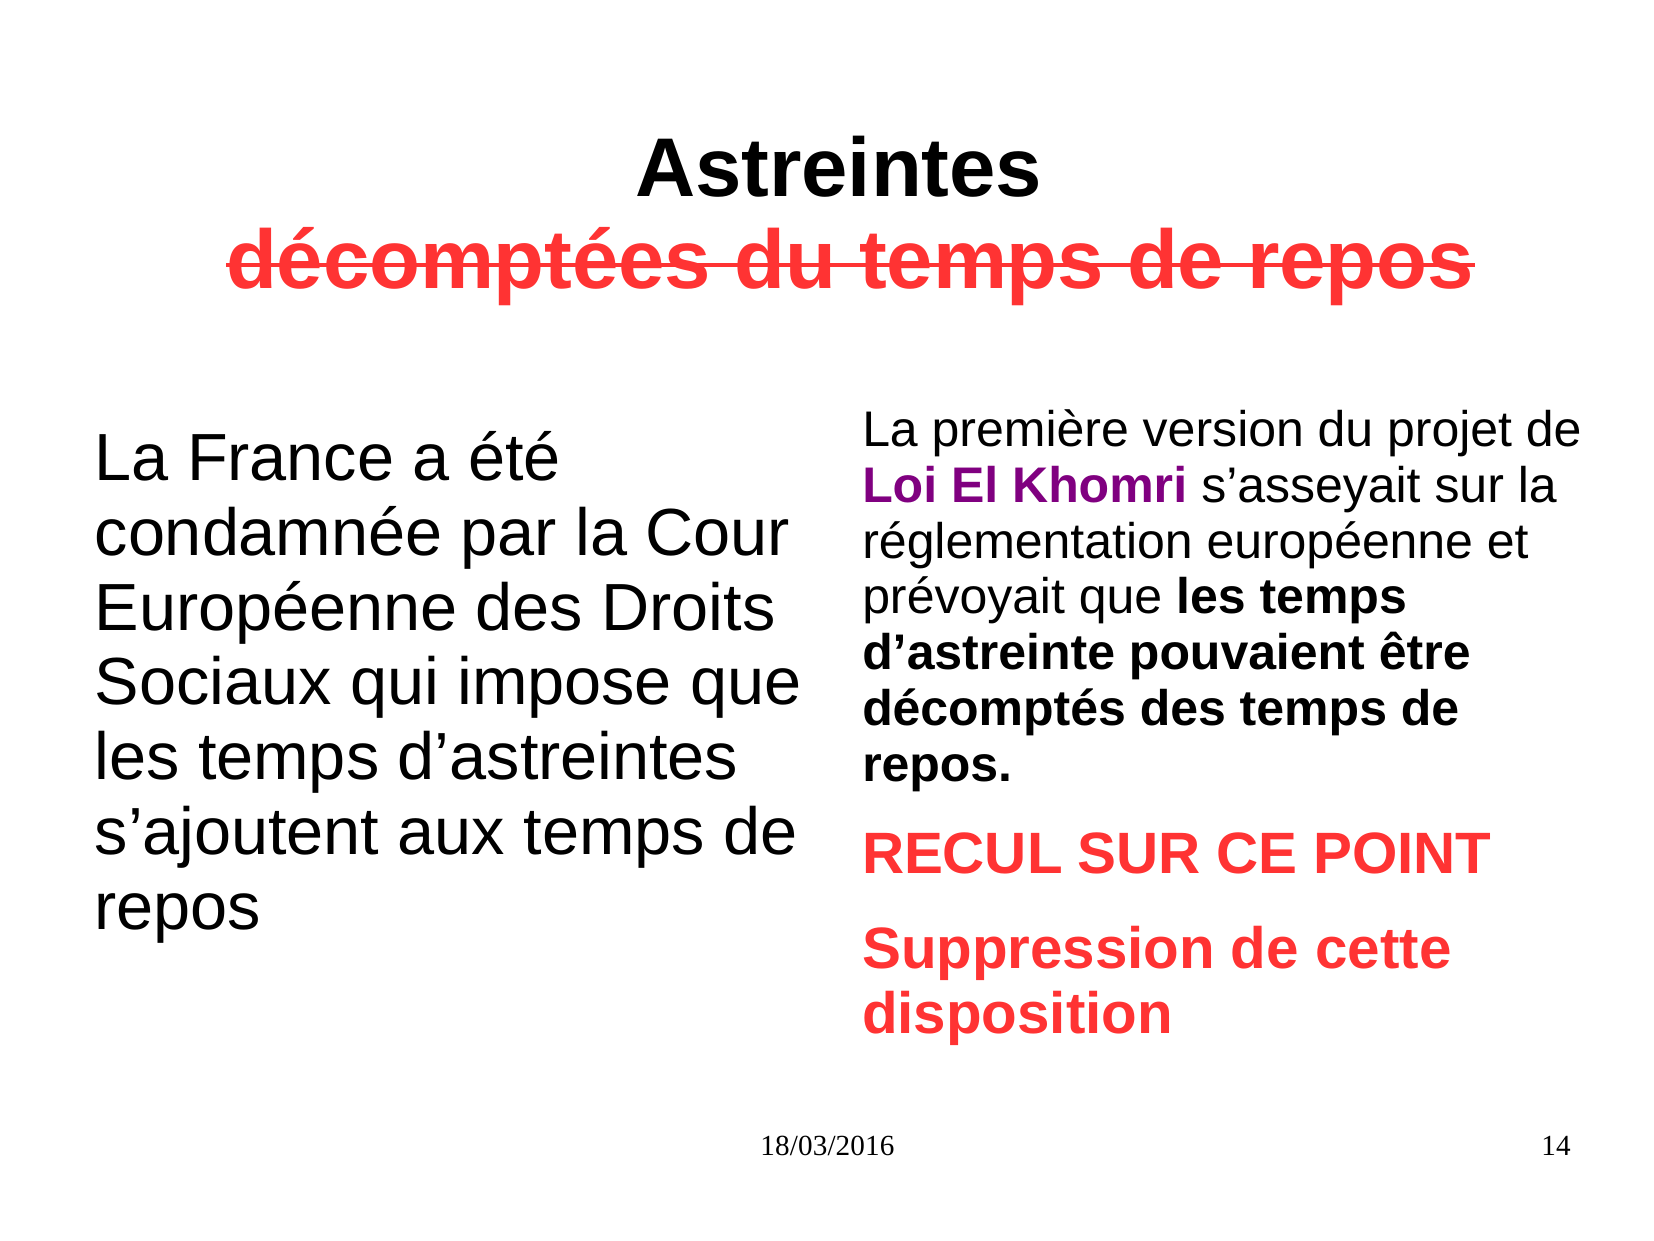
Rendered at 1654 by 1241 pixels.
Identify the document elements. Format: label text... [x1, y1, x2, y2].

title Astreintes décomptées du temps de repos [82, 120, 1583, 307]
list La France a été condamnée par la Cour Européenne des Droits Sociaux qui impose que les temps d’astreintes s’ajoutent aux temps de repos [94, 420, 815, 1052]
list La première version du projet de Loi El Khomri s’asseyait sur la réglementation européenne et prévoyait que les temps d’astreinte pouvaient être décomptés des temps de repos. RECUL SUR CE POINT Suppression de cette disposition [862, 401, 1583, 1147]
